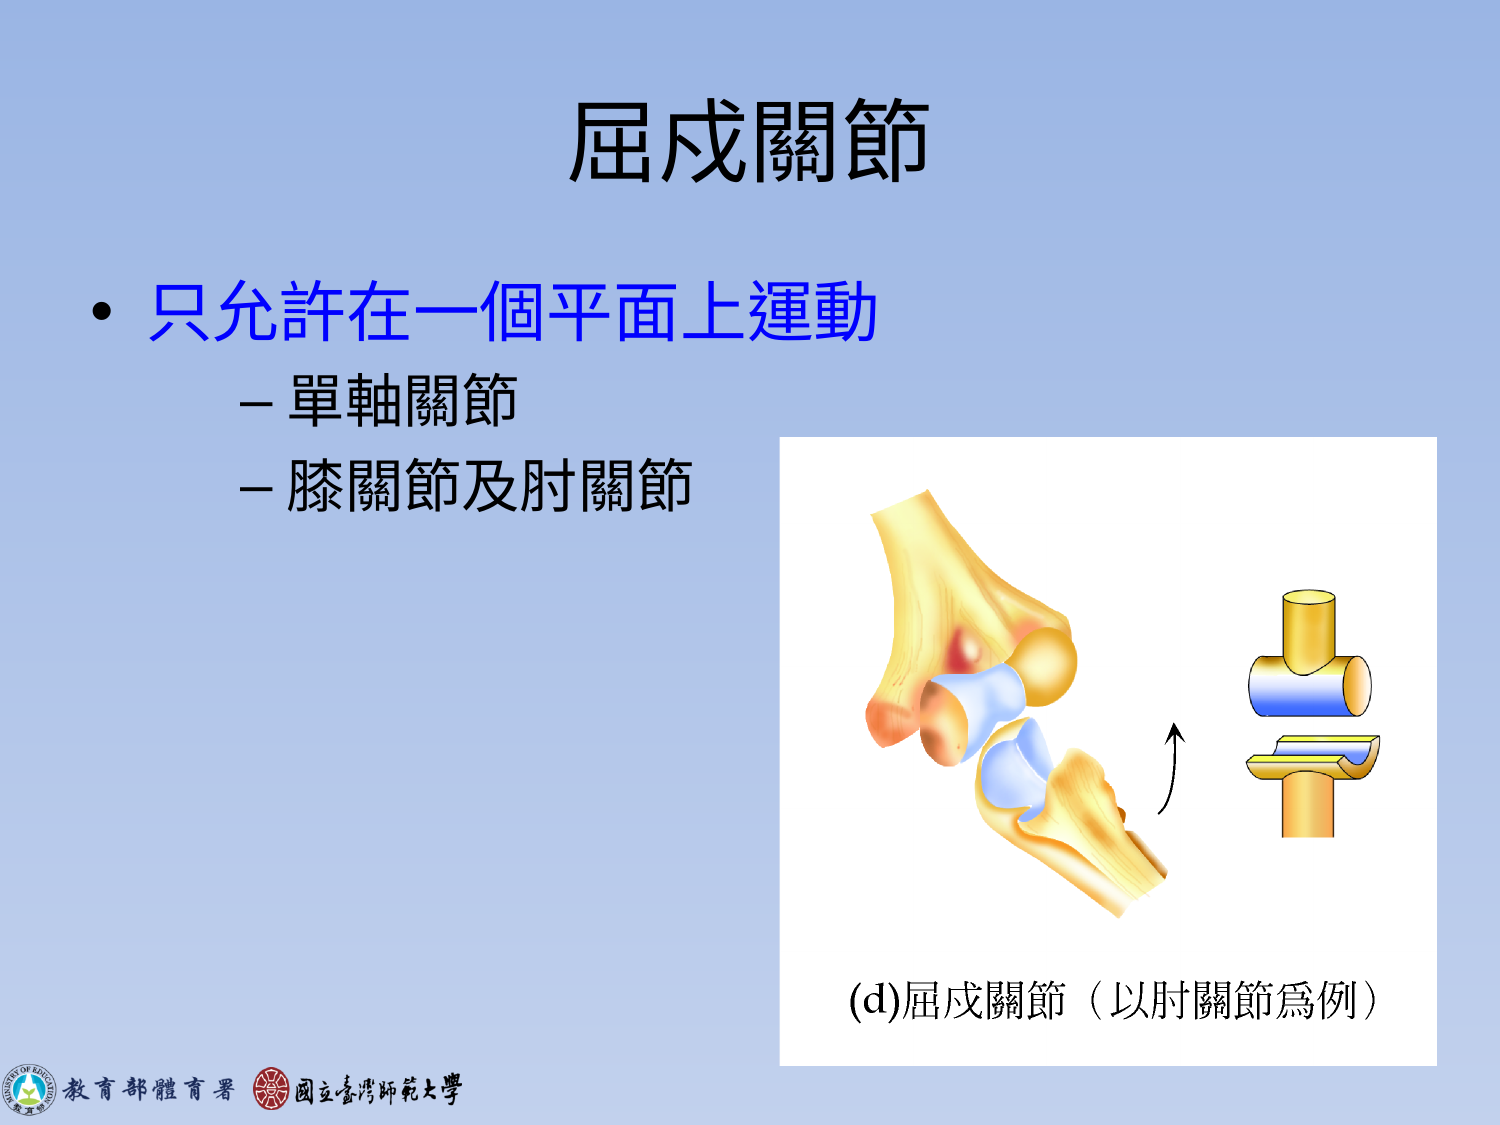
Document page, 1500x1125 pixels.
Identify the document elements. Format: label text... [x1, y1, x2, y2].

picture [779, 437, 1437, 1066]
list 只允許在一個平面上運動 單軸關節 膝關節及肘關節 [75, 262, 1426, 1005]
title 屈戍關節 [75, 45, 1426, 233]
